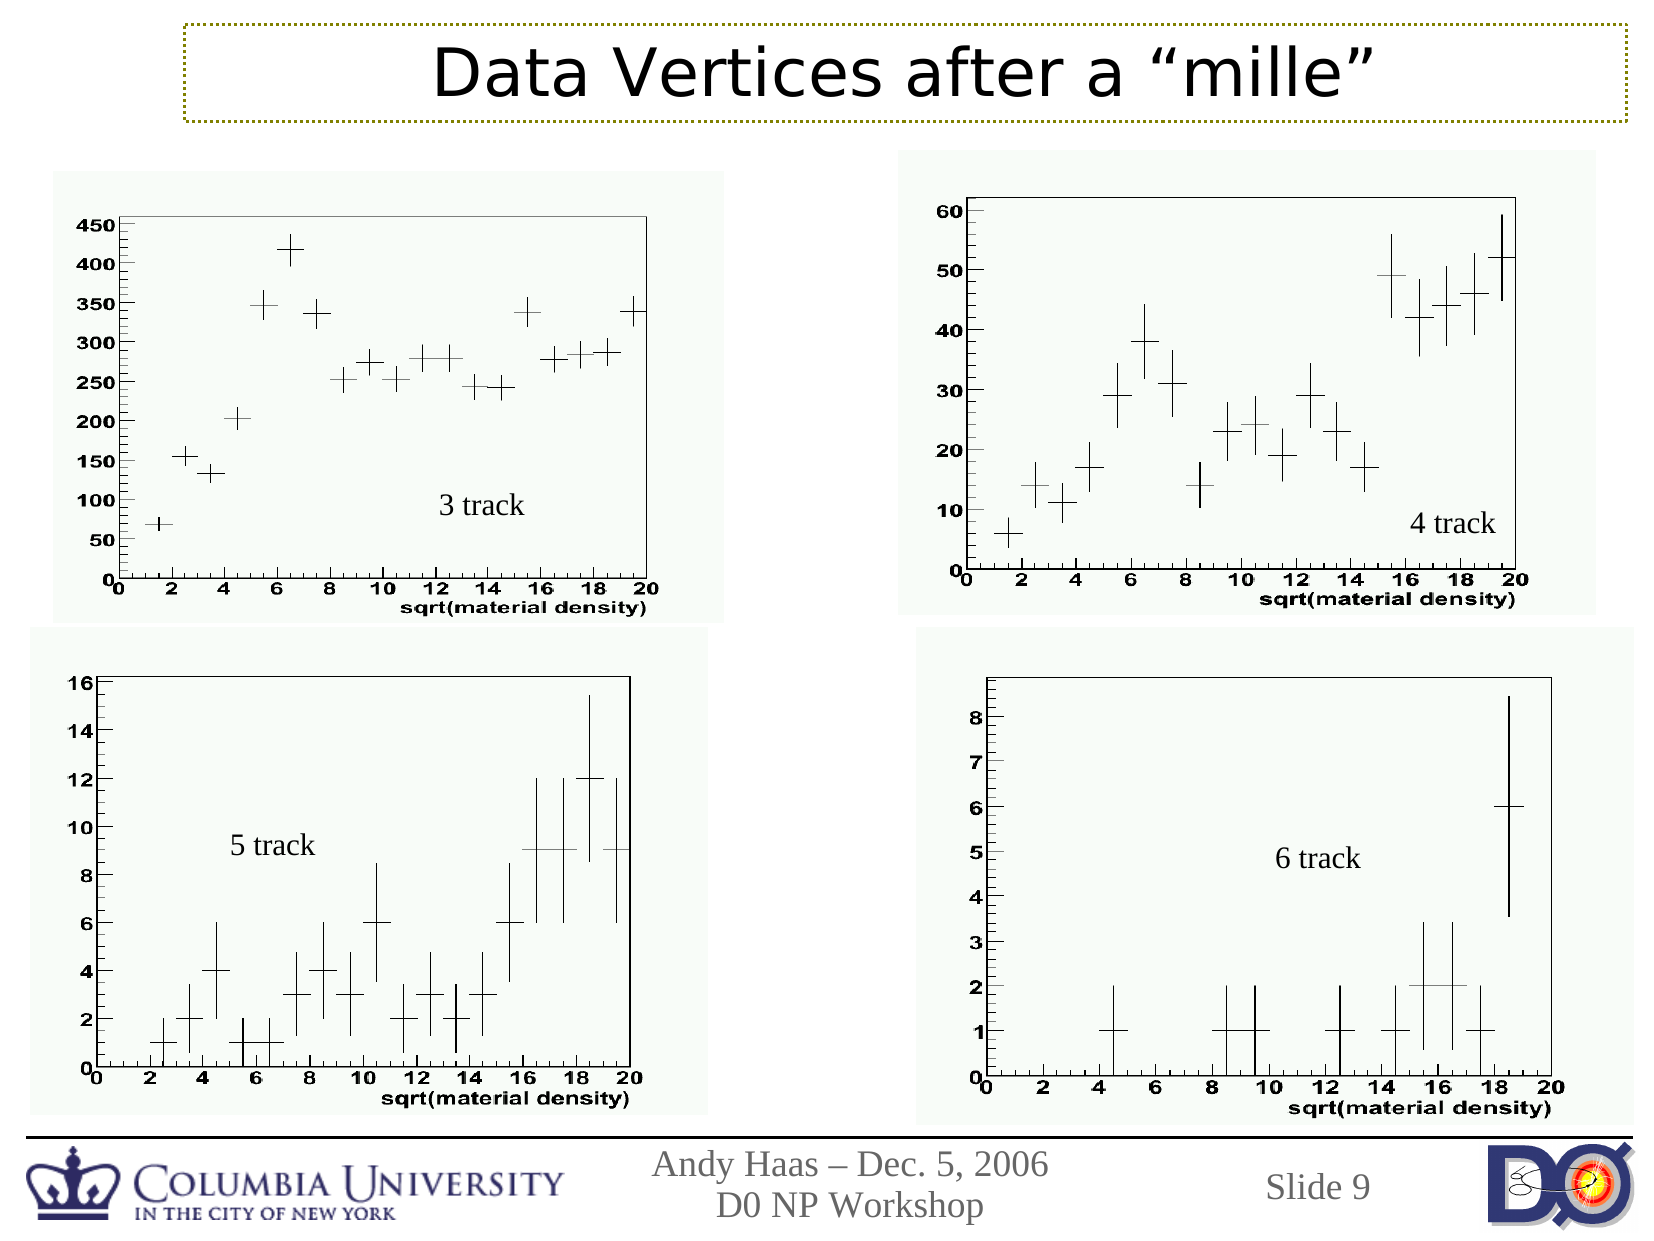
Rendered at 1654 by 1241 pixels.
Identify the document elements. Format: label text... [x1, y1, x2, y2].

text_box 4 track [1410, 505, 1497, 542]
picture [30, 627, 708, 1115]
picture [898, 150, 1596, 615]
picture [1479, 1140, 1639, 1233]
title Data Vertices after a “mille” [184, 24, 1627, 122]
text_box 3 track [438, 487, 526, 523]
picture [26, 1146, 565, 1220]
text_box 5 track [229, 827, 316, 863]
text_box 6 track [1275, 841, 1362, 877]
picture [53, 171, 724, 623]
picture [916, 627, 1634, 1125]
